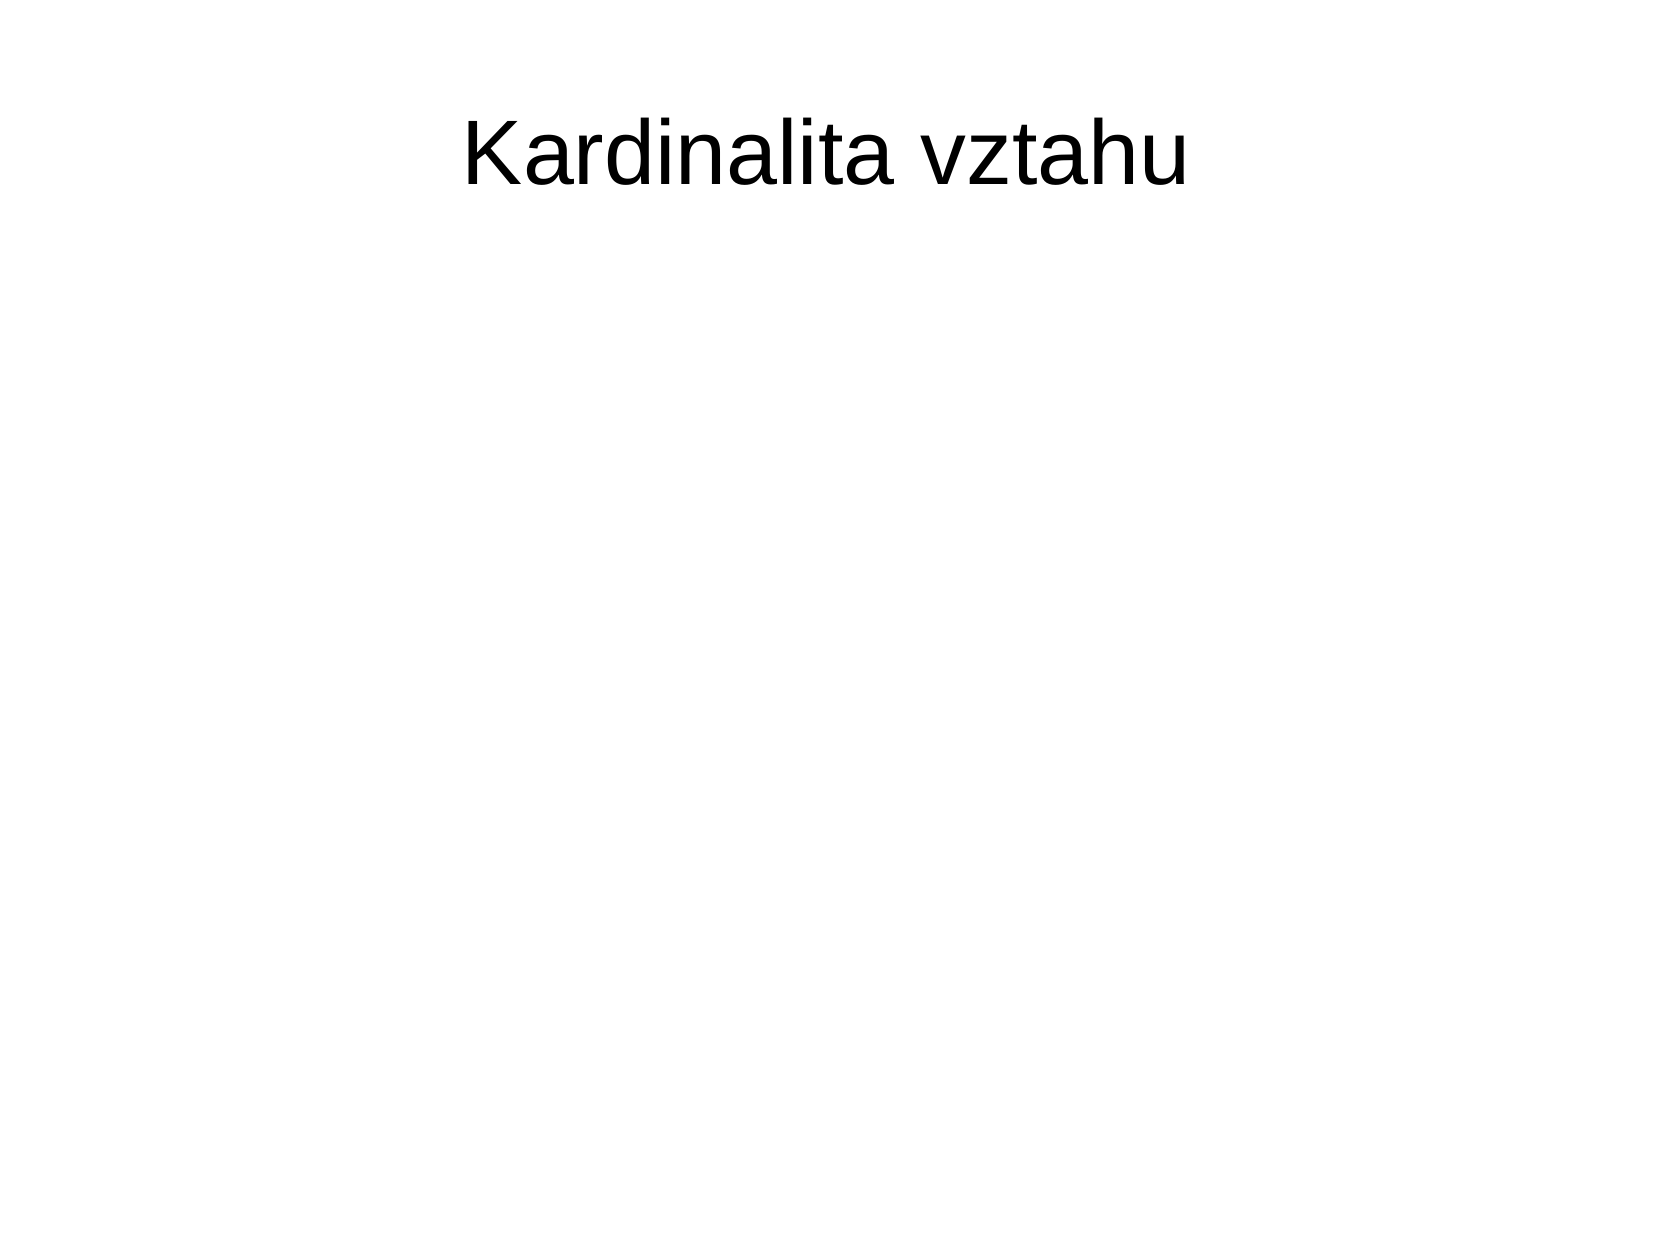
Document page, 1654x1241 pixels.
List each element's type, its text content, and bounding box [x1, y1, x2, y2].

title Kardinalita vztahu [82, 49, 1571, 257]
